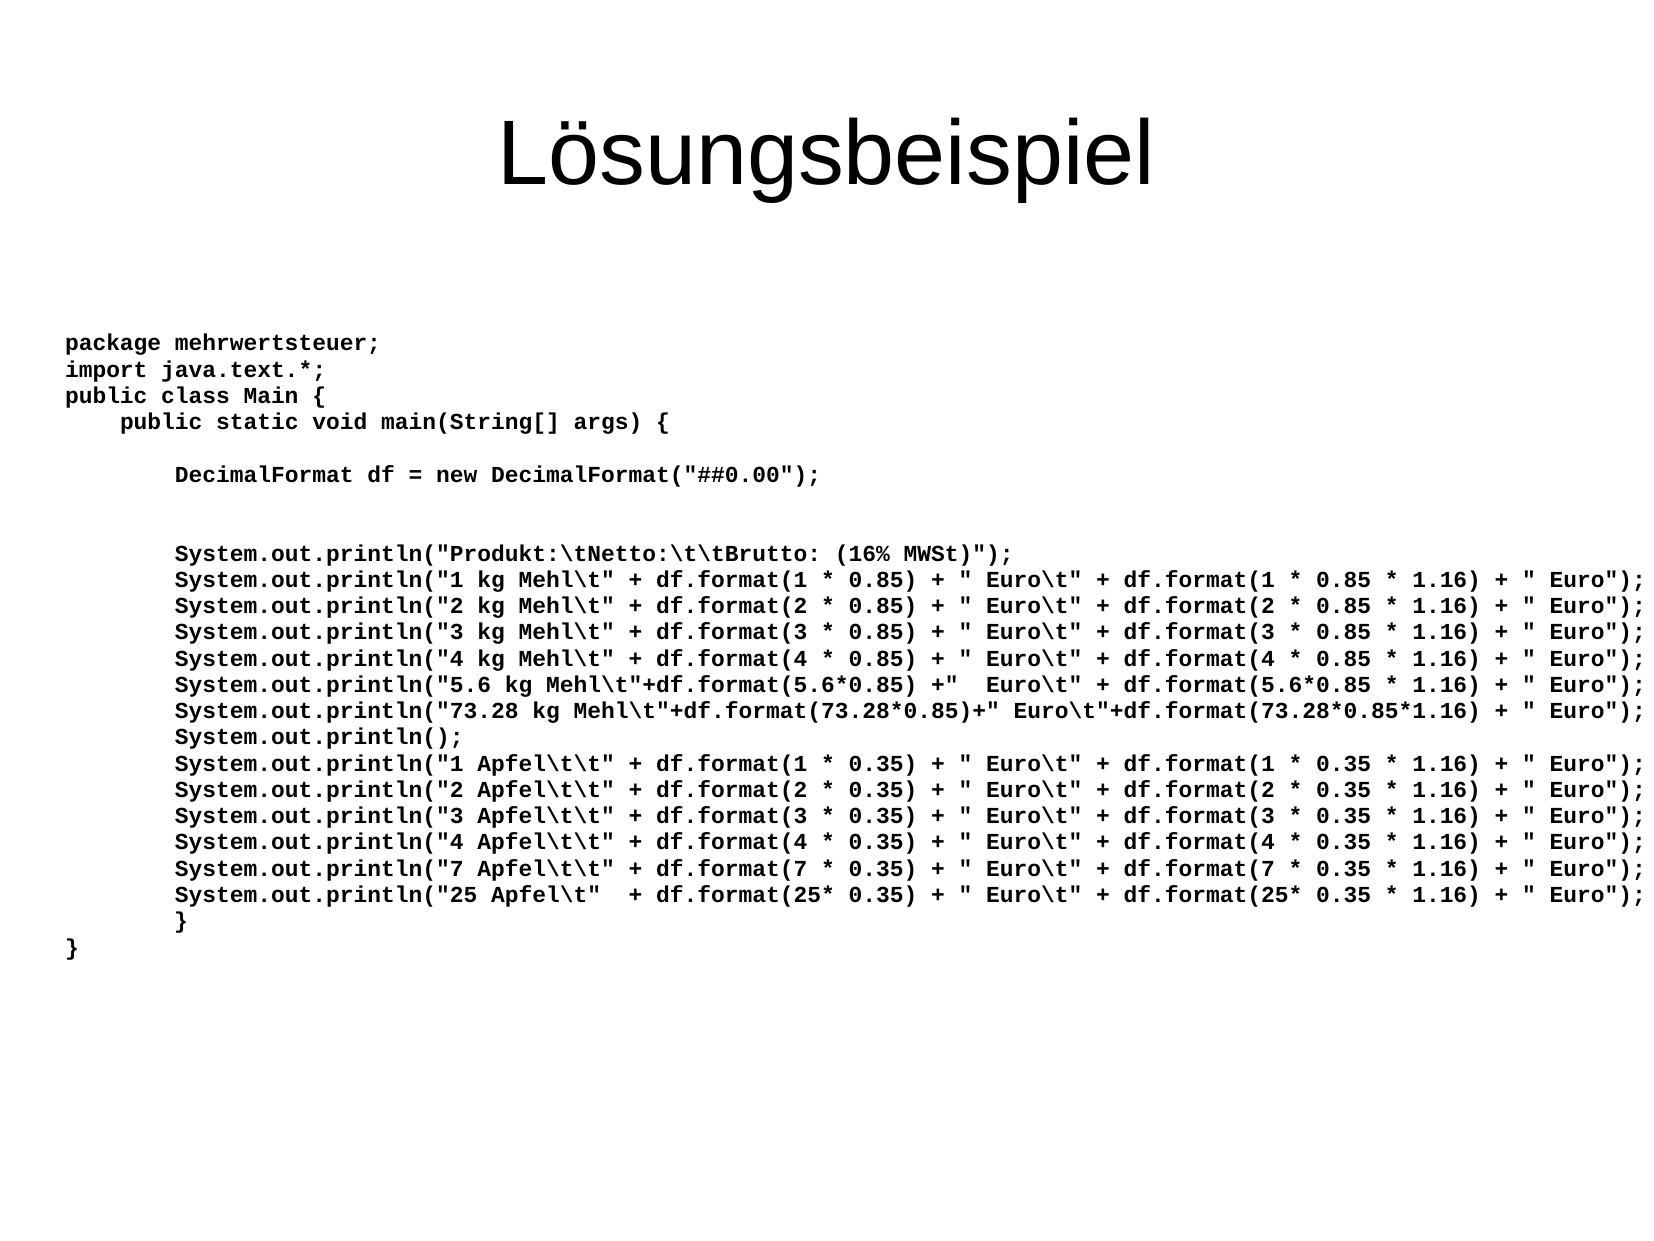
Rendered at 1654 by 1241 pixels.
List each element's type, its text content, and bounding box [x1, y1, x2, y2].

subtitle package mehrwertsteuer; import java.text.*; public class Main { public static void main(String[] args) { DecimalFormat df = new DecimalFormat("##0.00"); System.out.println("Produkt:\tNetto:\t\tBrutto: (16% MWSt)"); System.out.println("1 kg Mehl\t" + df.format(1 * 0.85) + " Euro\t" + df.format(1 * 0.85 * 1.16) + " Euro"); System.out.println("2 kg Mehl\t" + df.format(2 * 0.85) + " Euro\t" + df.format(2 * 0.85 * 1.16) + " Euro"); System.out.println("3 kg Mehl\t" + df.format(3 * 0.85) + " Euro\t" + df.format(3 * 0.85 * 1.16) + " Euro"); System.out.println("4 kg Mehl\t" + df.format(4 * 0.85) + " Euro\t" + df.format(4 * 0.85 * 1.16) + " Euro"); System.out.println("5.6 kg Mehl\t"+df.format(5.6*0.85) +" Euro\t" + df.format(5.6*0.85 * 1.16) + " Euro"); System.out.println("73.28 kg Mehl\t"+df.format(73.28*0.85)+" Euro\t"+df.format(73.28*0.85*1.16) + " Euro"); System.out.println(); System.out.println("1 Apfel\t\t" + df.format(1 * 0.35) + " Euro\t" + df.format(1 * 0.35 * 1.16) + " Euro"); System.out.println("2 Apfel\t\t" + df.format(2 * 0.35) + " Euro\t" + df.format(2 * 0.35 * 1.16) + " Euro"); System.out.println("3 Apfel\t\t" + df.format(3 * 0.35) + " Euro\t" + df.format(3 * 0.35 * 1.16) + " Euro"); System.out.println("4 Apfel\t\t" + df.format(4 * 0.35) + " Euro\t" + df.format(4 * 0.35 * 1.16) + " Euro"); System.out.println("7 Apfel\t\t" + df.format(7 * 0.35) + " Euro\t" + df.format(7 * 0.35 * 1.16) + " Euro"); System.out.println("25 Apfel\t" + df.format(25* 0.35) + " Euro\t" + df.format(25* 0.35 * 1.16) + " Euro"); } } [29, 297, 1654, 1102]
title Lösungsbeispiel [82, 56, 1571, 250]
